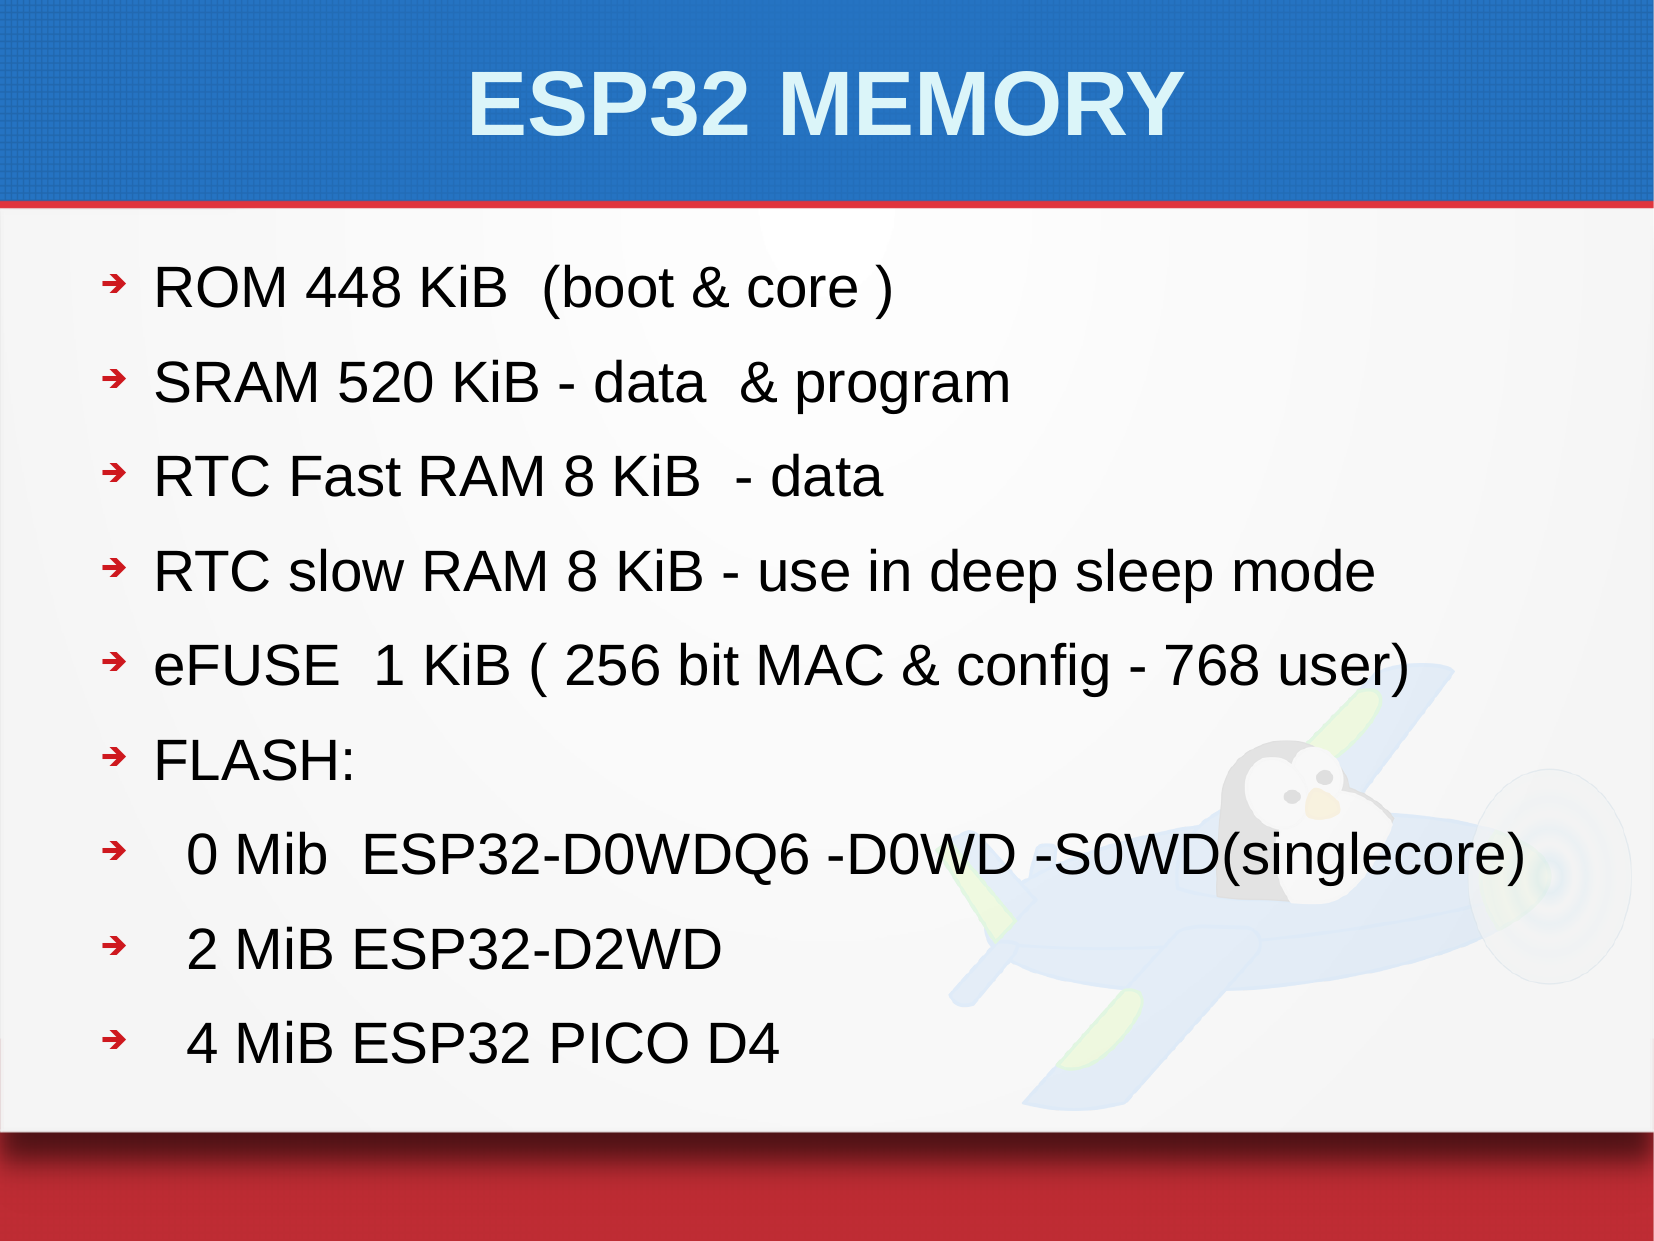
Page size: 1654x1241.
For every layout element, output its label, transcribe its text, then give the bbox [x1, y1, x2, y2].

list ROM 448 KiB (boot & core ) SRAM 520 KiB - data & program RTC Fast RAM 8 KiB - data RTC slow RAM 8 KiB - use in deep sleep mode eFUSE 1 KiB ( 256 bit MAC & config - 768 user) FLASH: 0 Mib ESP32-D0WDQ6 -D0WD -S0WD(singlecore) 2 MiB ESP32-D2WD 4 MiB ESP32 PICO D4 [82, 255, 1571, 1081]
title ESP32 MEMORY [82, 20, 1571, 186]
picture [0, 0, 1654, 1241]
